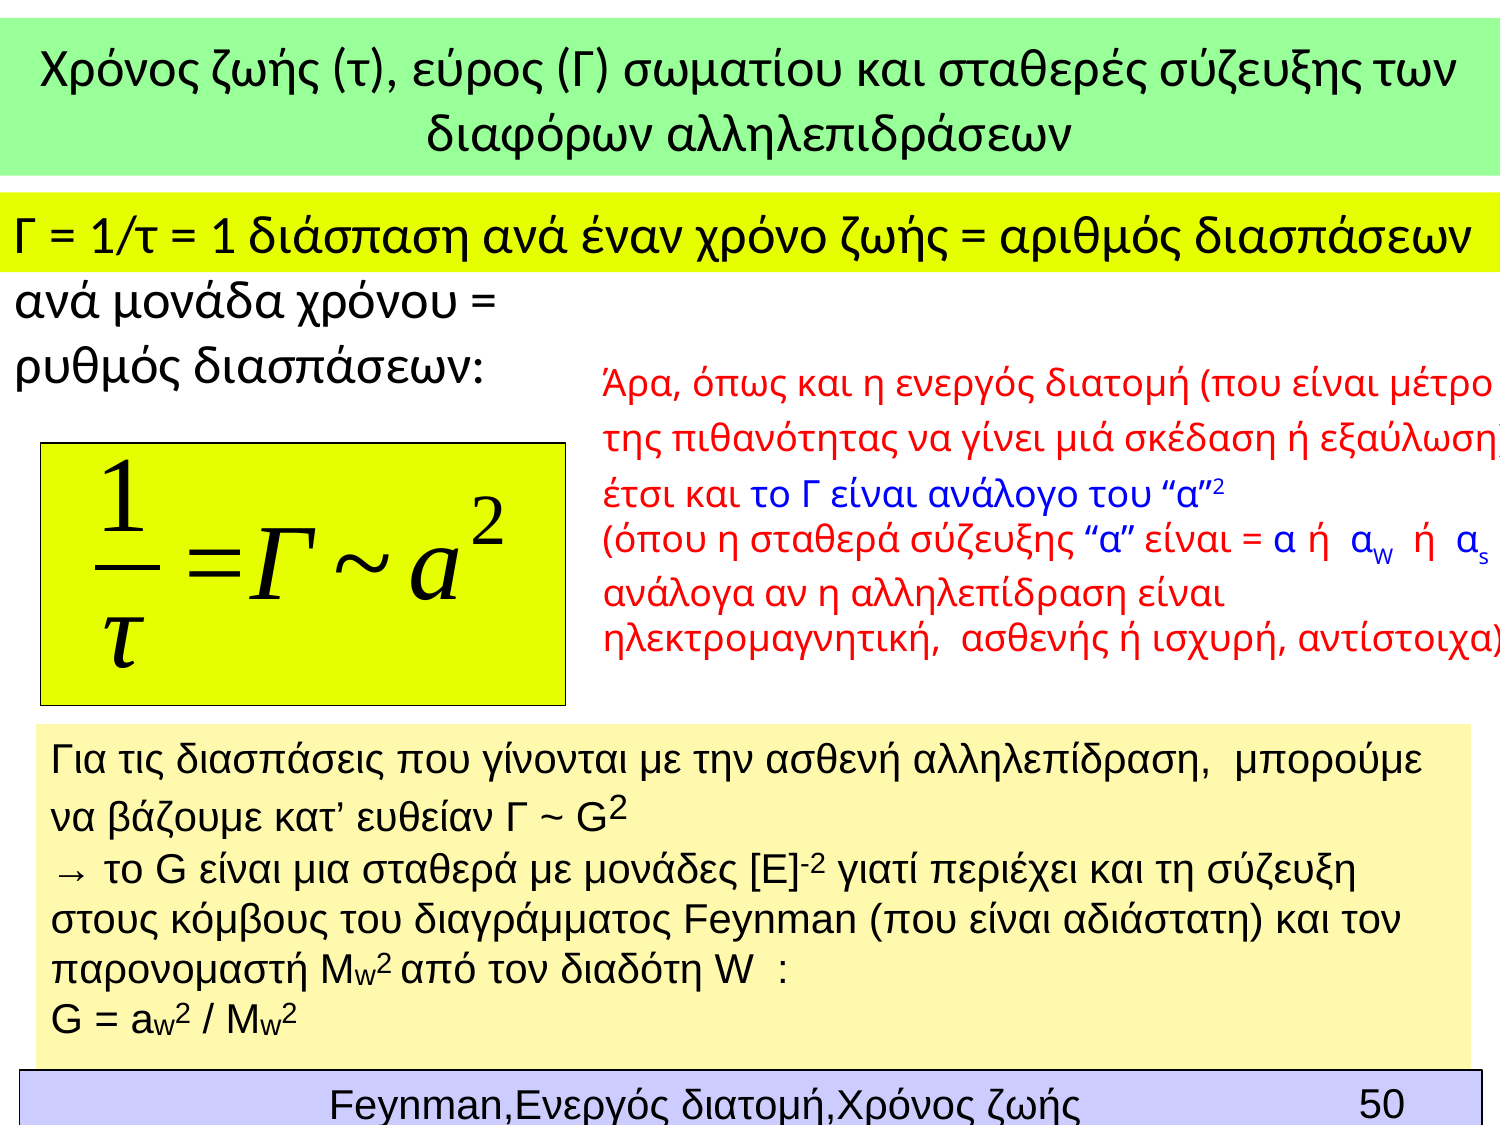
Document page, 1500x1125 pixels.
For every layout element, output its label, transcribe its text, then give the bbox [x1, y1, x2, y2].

text_box Για τις διασπάσεις που γίνονται με την ασθενή αλληλεπίδραση, μπορούμε να βάζουμε κατ’ ευθείαν Γ ~ G2 → το G είναι μια σταθερά με μονάδες [Ε]-2 γιατί περιέχει και τη σύζευξη στους κόμβους του διαγράμματος Feynman (που είναι αδιάστατη) και τον παρονομαστή Mw2 από τον διαδότη W : G = aw2 / Mw2 [35, 724, 1471, 1069]
text_box Γ = 1/τ = 1 διάσπαση ανά έναν χρόνο ζωής = αριθμός διασπάσεων ανά μονάδα χρόνου = ρυθμός διασπάσεων: [0, 192, 1500, 273]
text_box [40, 442, 566, 706]
text_box Άρα, όπως και η ενεργός διατομή (που είναι μέτρο της πιθανότητας να γίνει μιά σκέδαση ή εξαύλωση), έτσι και το Γ είναι ανάλογο του “α”2 (όπου η σταθερά σύζευξης “α” είναι = α ή αW ή αs , ανάλογα αν η αλληλεπίδραση είναι ηλεκτρομαγνητική, ασθενής ή ισχυρή, αντίστοιχα) [587, 351, 1500, 667]
chart [61, 436, 542, 694]
text_box Χρόνος ζωής (τ), εύρος (Γ) σωματίου και σταθερές σύζευξης των διαφόρων αλληλεπιδράσεων [0, 17, 1500, 176]
